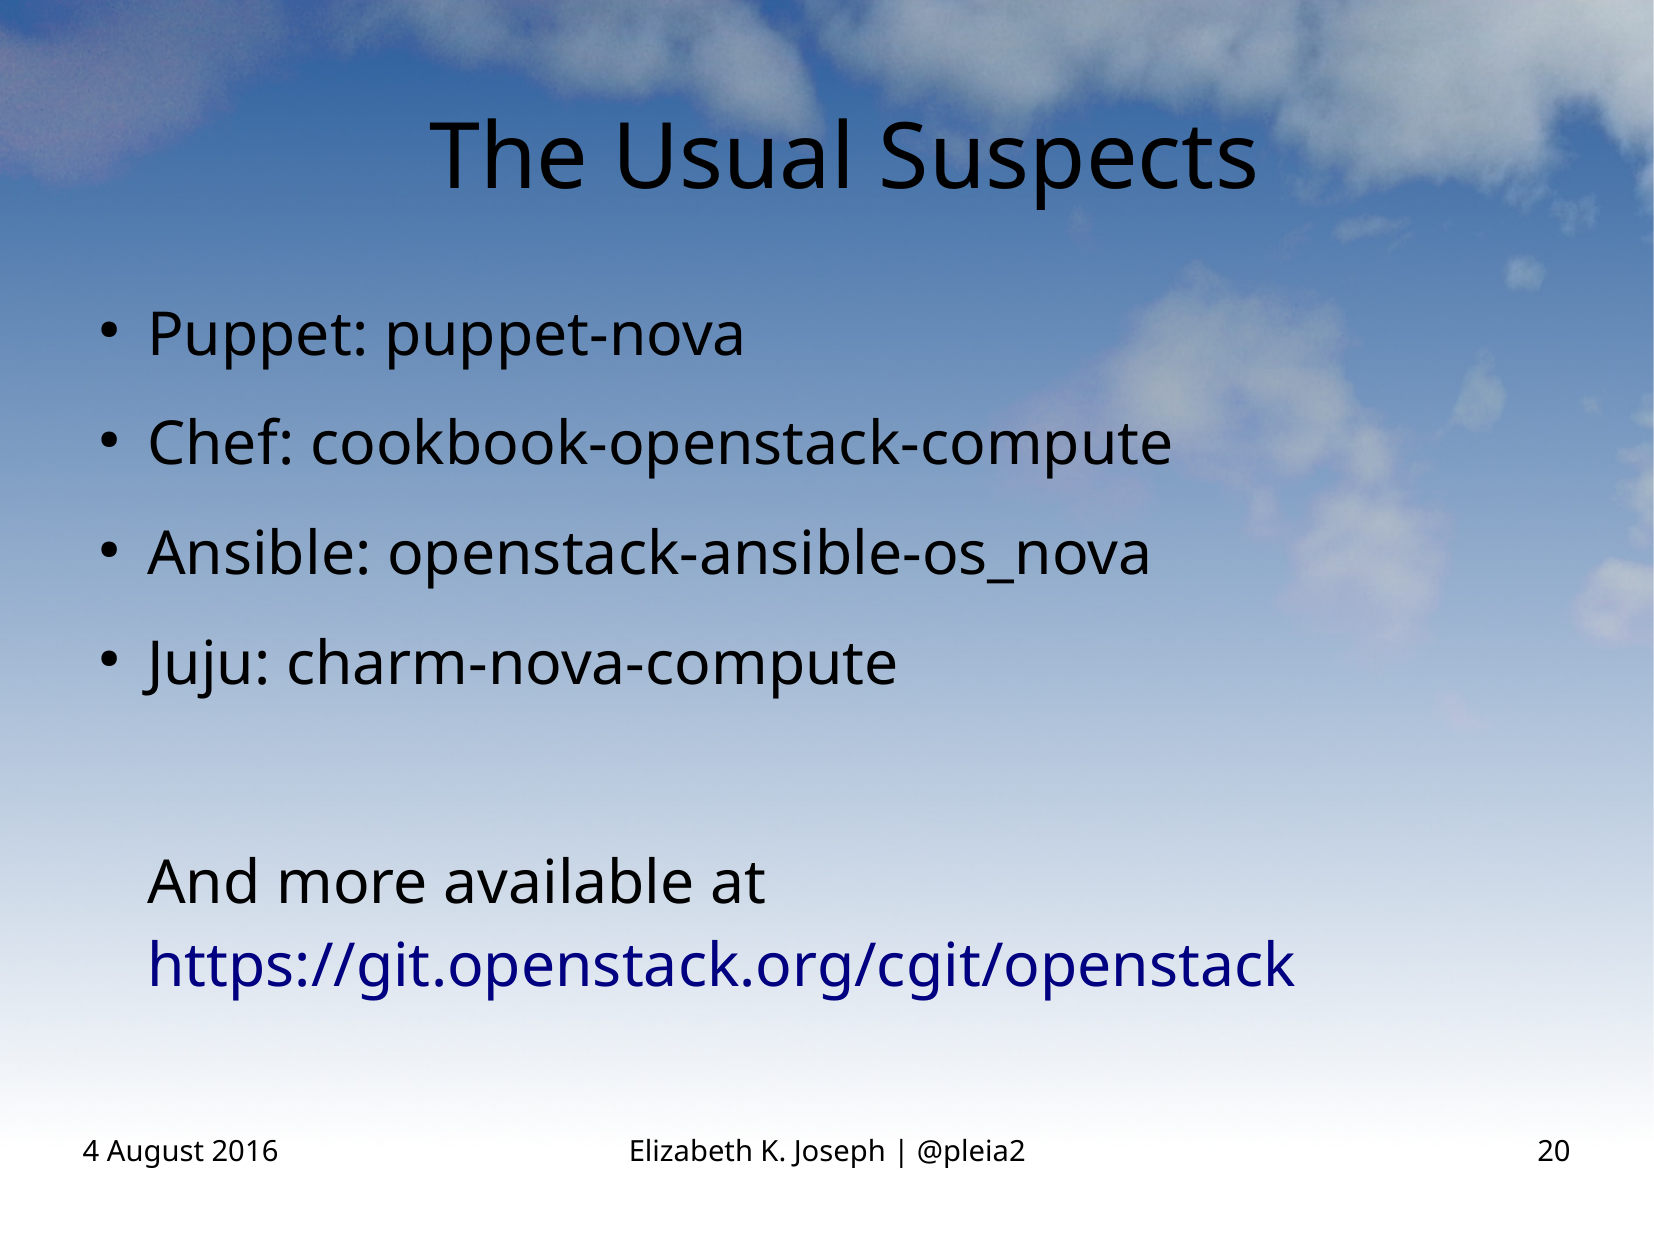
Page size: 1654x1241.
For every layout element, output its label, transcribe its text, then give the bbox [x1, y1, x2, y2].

picture [0, 0, 1654, 1241]
title The Usual Suspects [82, 49, 1571, 257]
list Puppet: puppet-nova Chef: cookbook-openstack-compute Ansible: openstack-ansible-os_nova Juju: charm-nova-compute And more available at https://git.openstack.org/cgit/openstack [82, 290, 1571, 1010]
